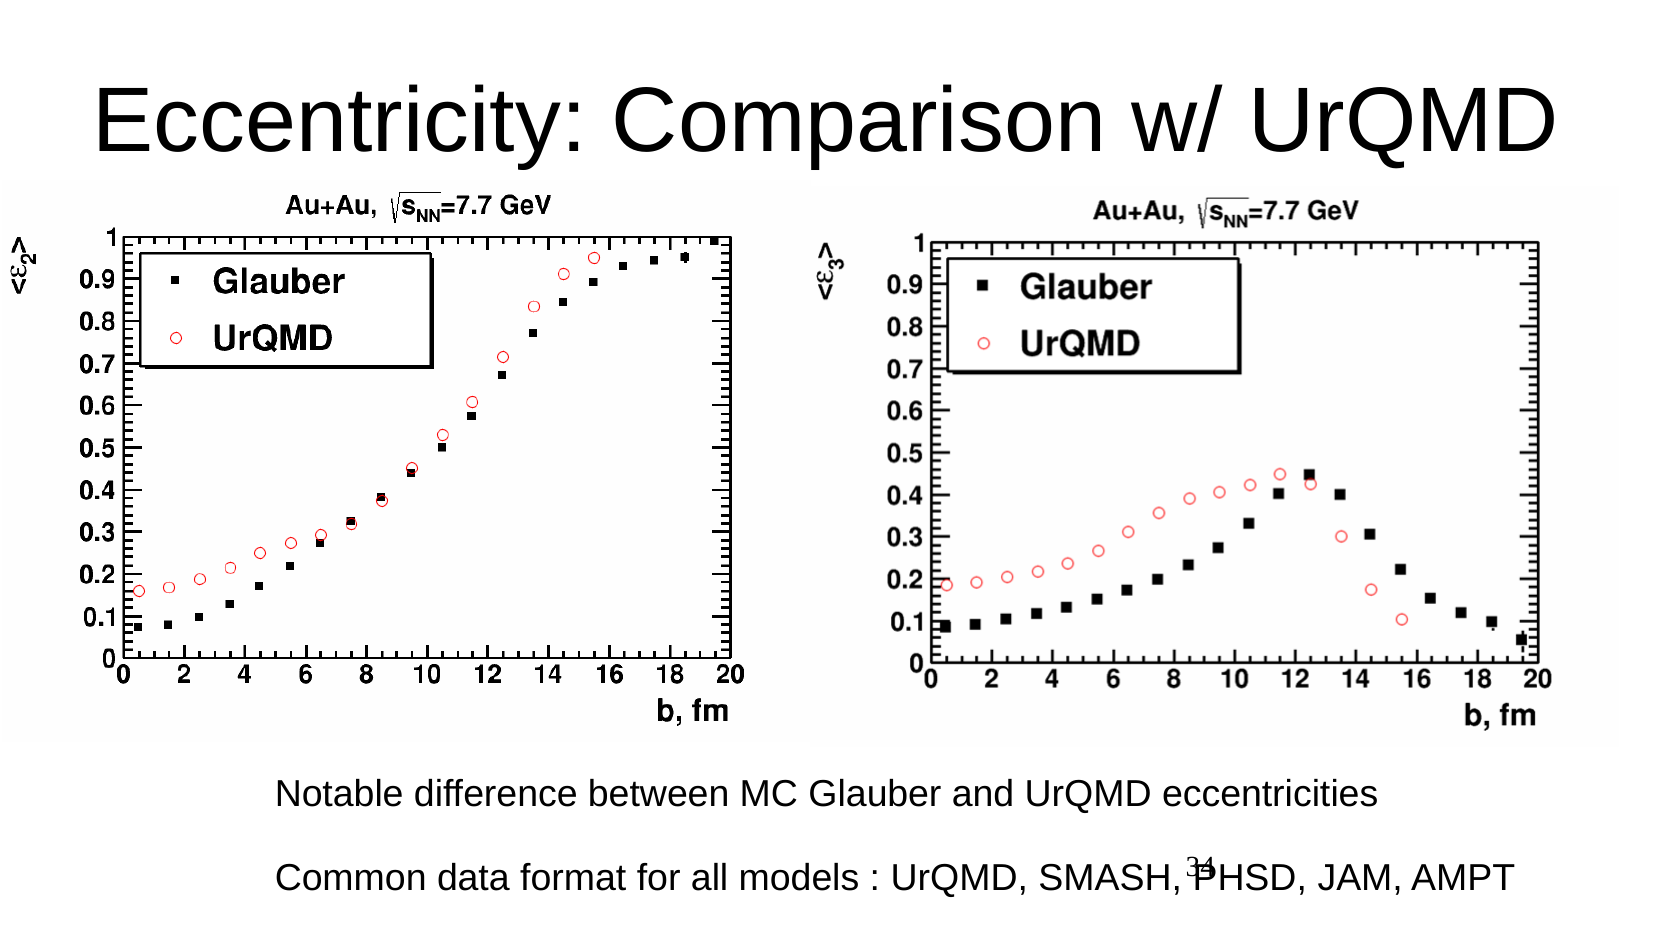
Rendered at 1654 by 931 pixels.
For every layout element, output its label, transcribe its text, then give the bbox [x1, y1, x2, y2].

picture [2, 180, 1619, 747]
title Eccentricity: Comparison w/ UrQMD [82, 37, 1571, 186]
text_box [1185, 847, 1571, 912]
text_box Notable difference between MC Glauber and UrQMD eccentricities Common data format for all models : UrQMD, SMASH, PHSD, JAM, AMPT [260, 765, 1534, 911]
